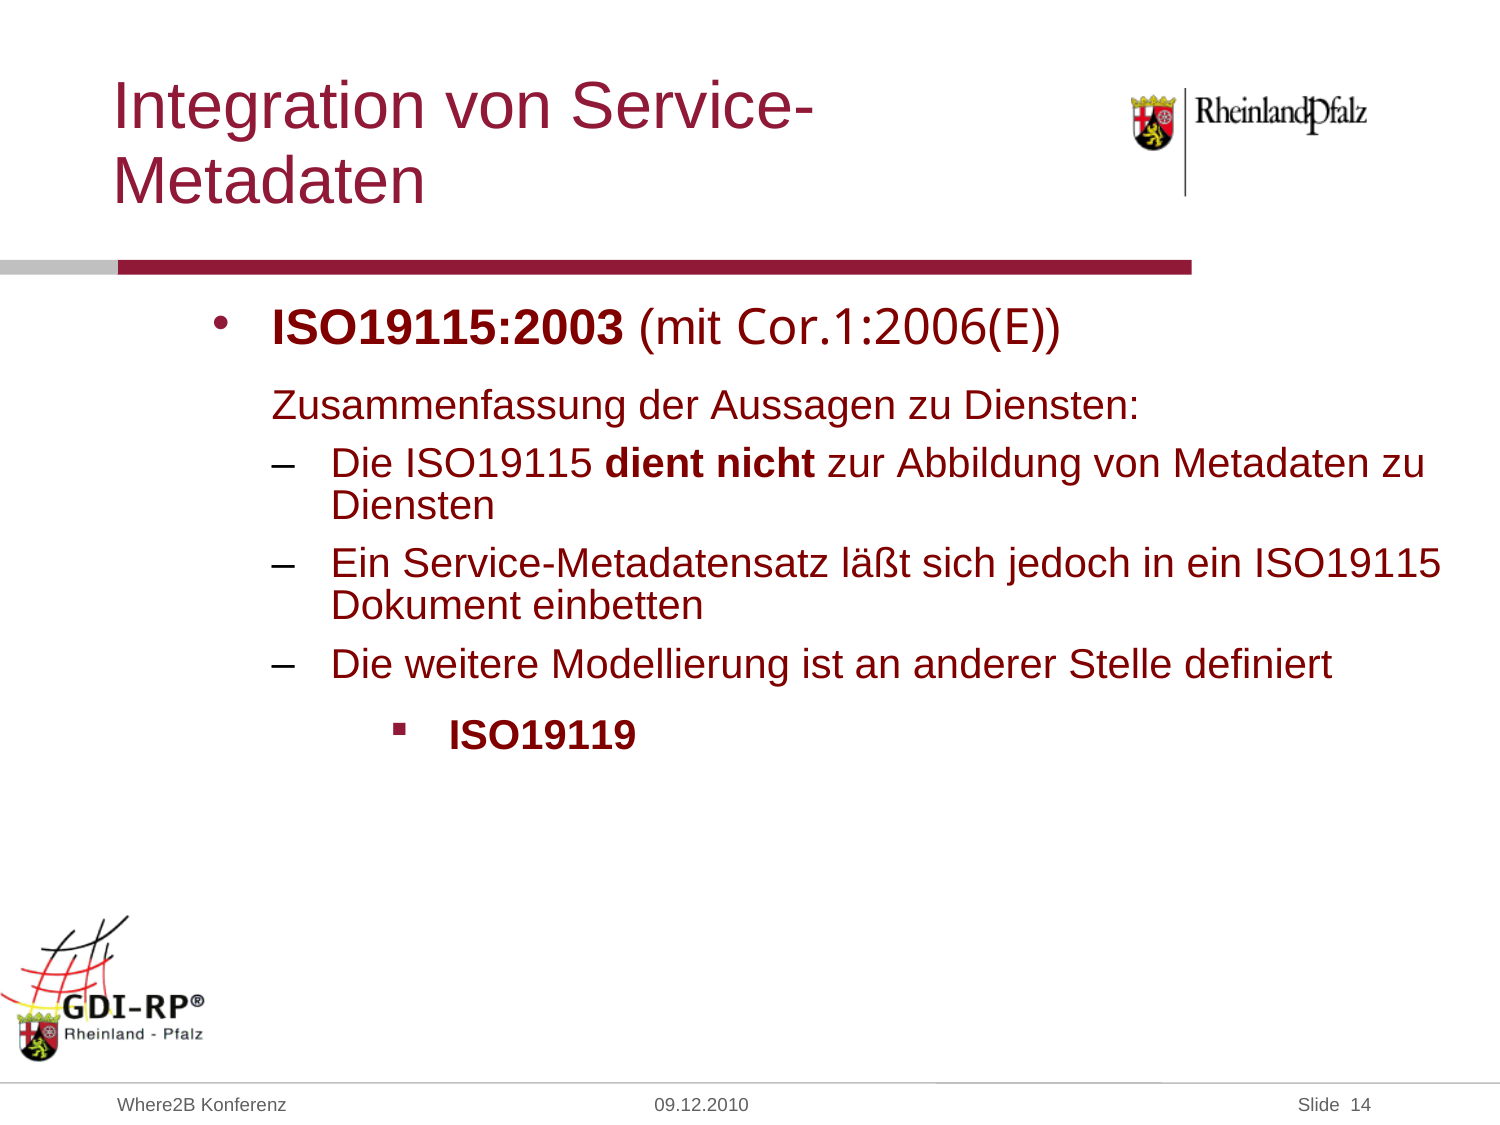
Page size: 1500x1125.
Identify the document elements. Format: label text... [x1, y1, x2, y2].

picture [1131, 88, 1447, 198]
title Integration von Service-Metadaten [112, 63, 1071, 224]
list ISO19115:2003 (mit Cor.1:2006(E)) Zusammenfassung der Aussagen zu Diensten: Die ISO19115 dient nicht zur Abbildung von Metadaten zu Diensten Ein Service-Metadatensatz läßt sich jedoch in ein ISO19115 Dokument einbetten Die weitere Modellierung ist an anderer Stelle definiert ISO19119 [212, 295, 1477, 813]
picture [0, 915, 207, 1063]
